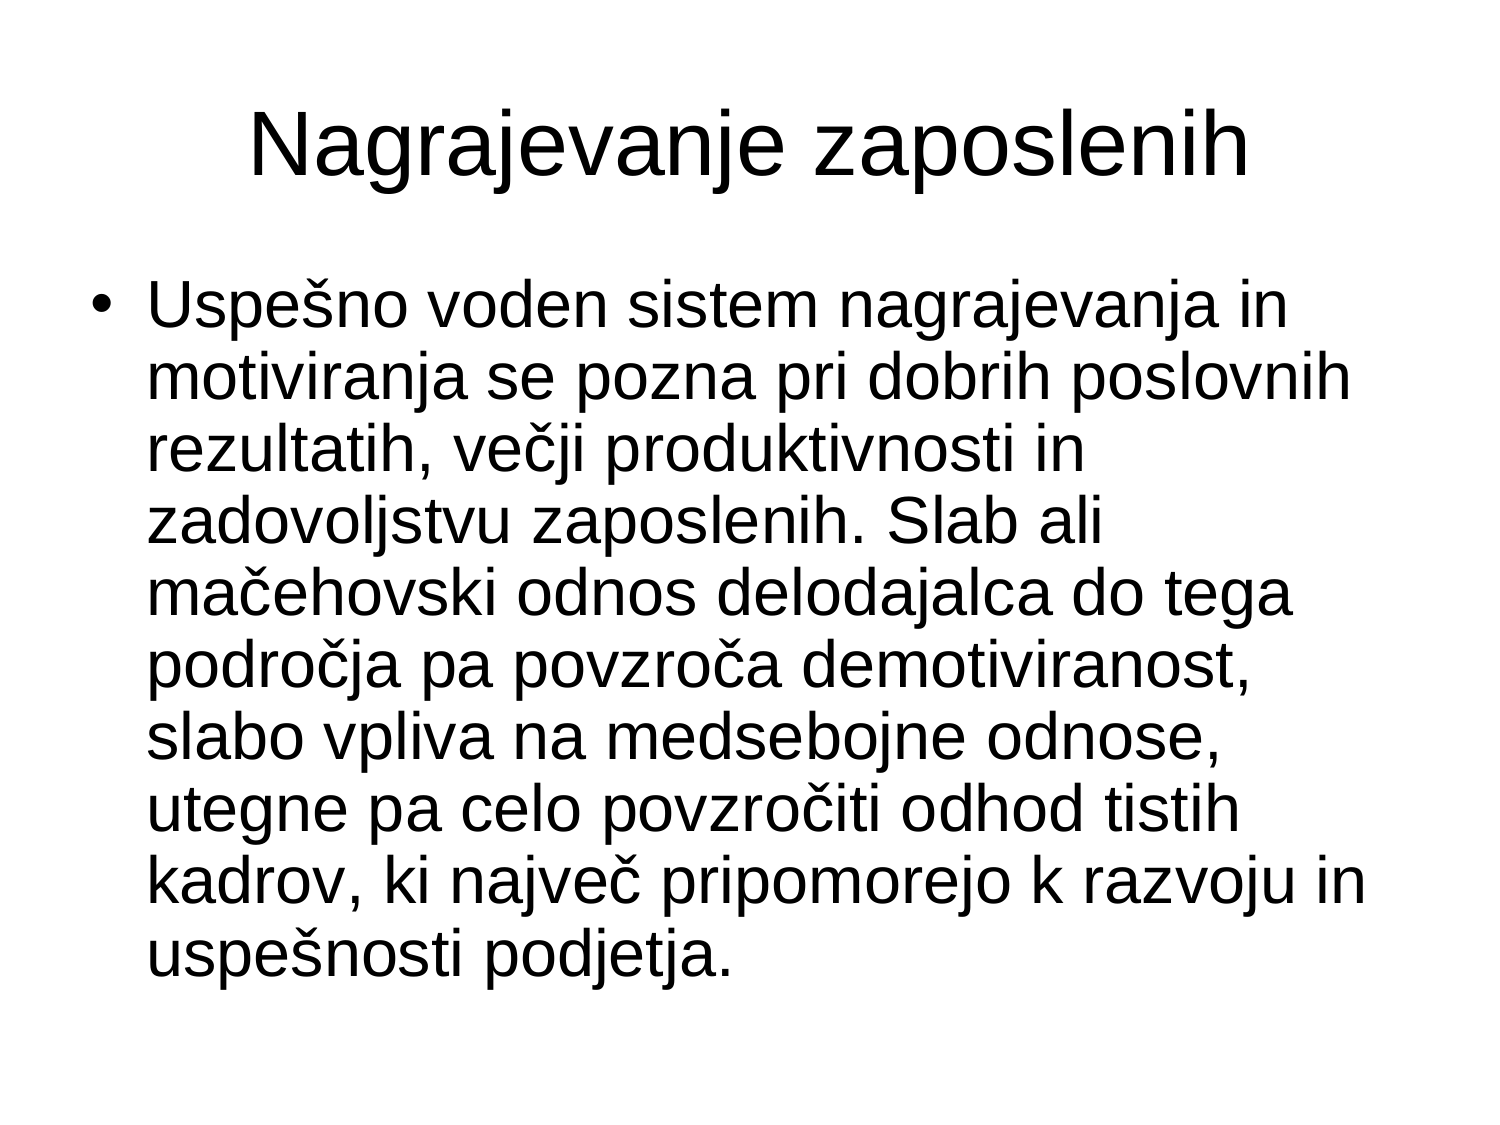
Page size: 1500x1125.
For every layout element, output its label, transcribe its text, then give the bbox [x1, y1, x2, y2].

list Uspešno voden sistem nagrajevanja in motiviranja se pozna pri dobrih poslovnih rezultatih, večji produktivnosti in zadovoljstvu zaposlenih. Slab ali mačehovski odnos delodajalca do tega področja pa povzroča demotiviranost, slabo vpliva na medsebojne odnose, utegne pa celo povzročiti odhod tistih kadrov, ki največ pripomorejo k razvoju in uspešnosti podjetja. [75, 262, 1426, 1006]
title Nagrajevanje zaposlenih [75, 45, 1426, 233]
